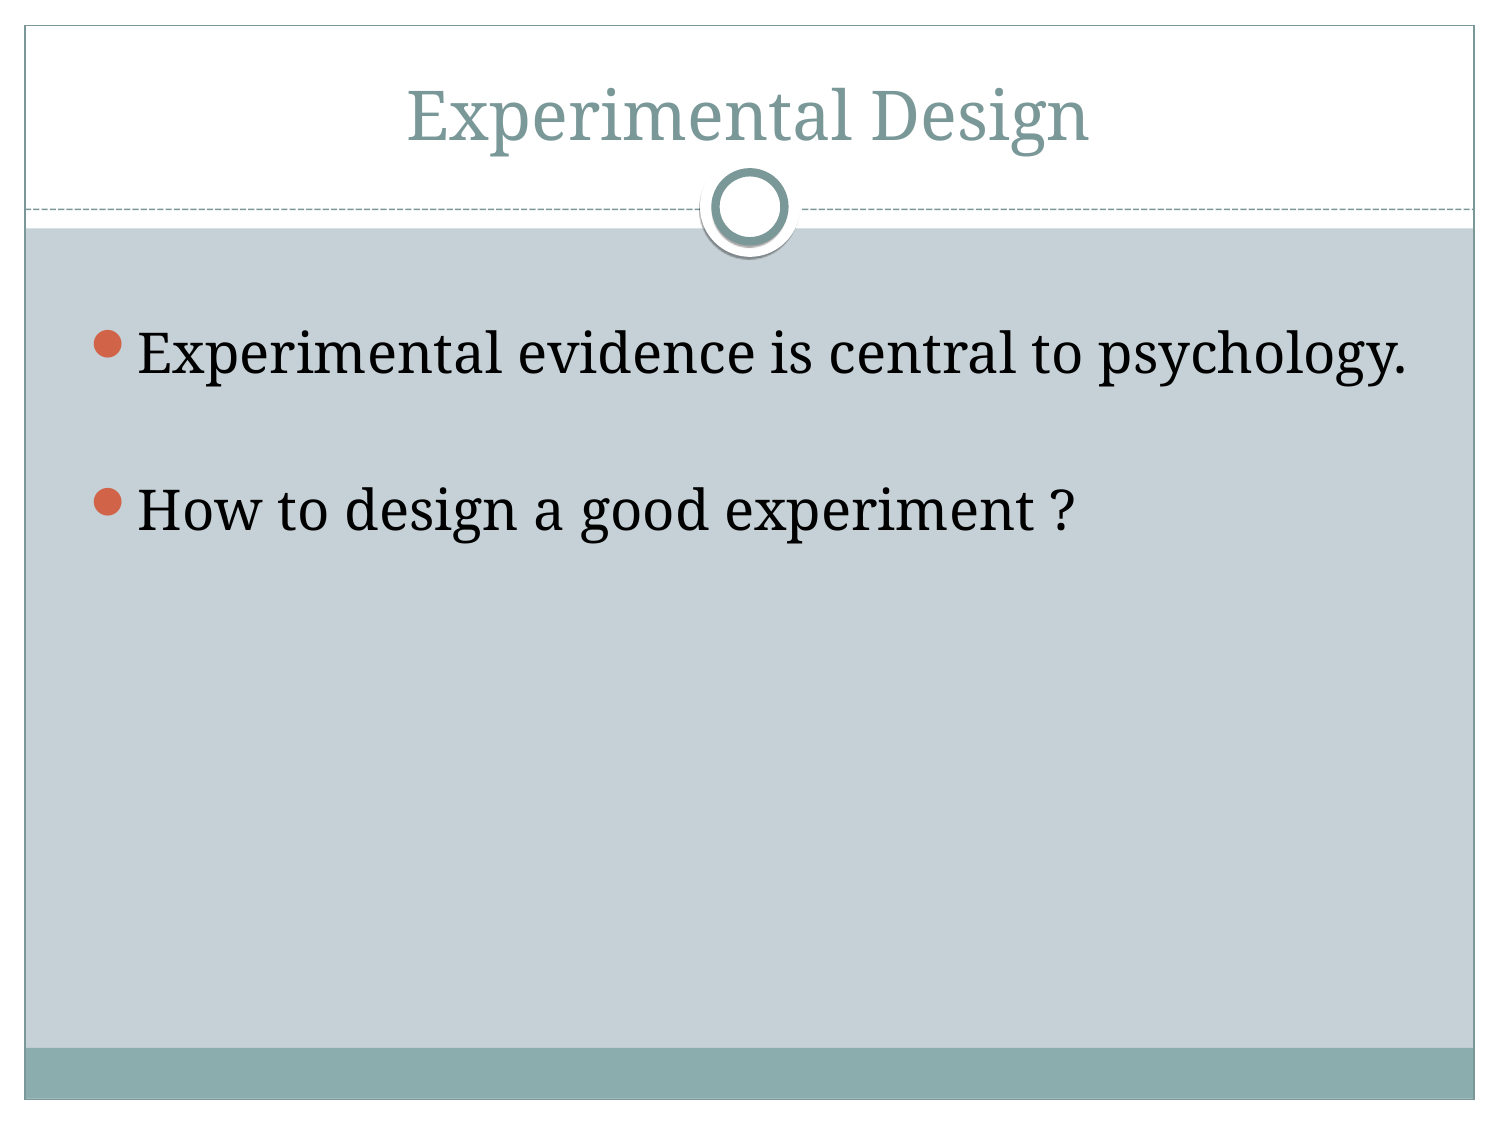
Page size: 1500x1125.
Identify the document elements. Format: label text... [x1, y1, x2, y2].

title Experimental Design [49, 37, 1450, 162]
list Experimental evidence is central to psychology. How to design a good experiment ? [75, 309, 1425, 1100]
